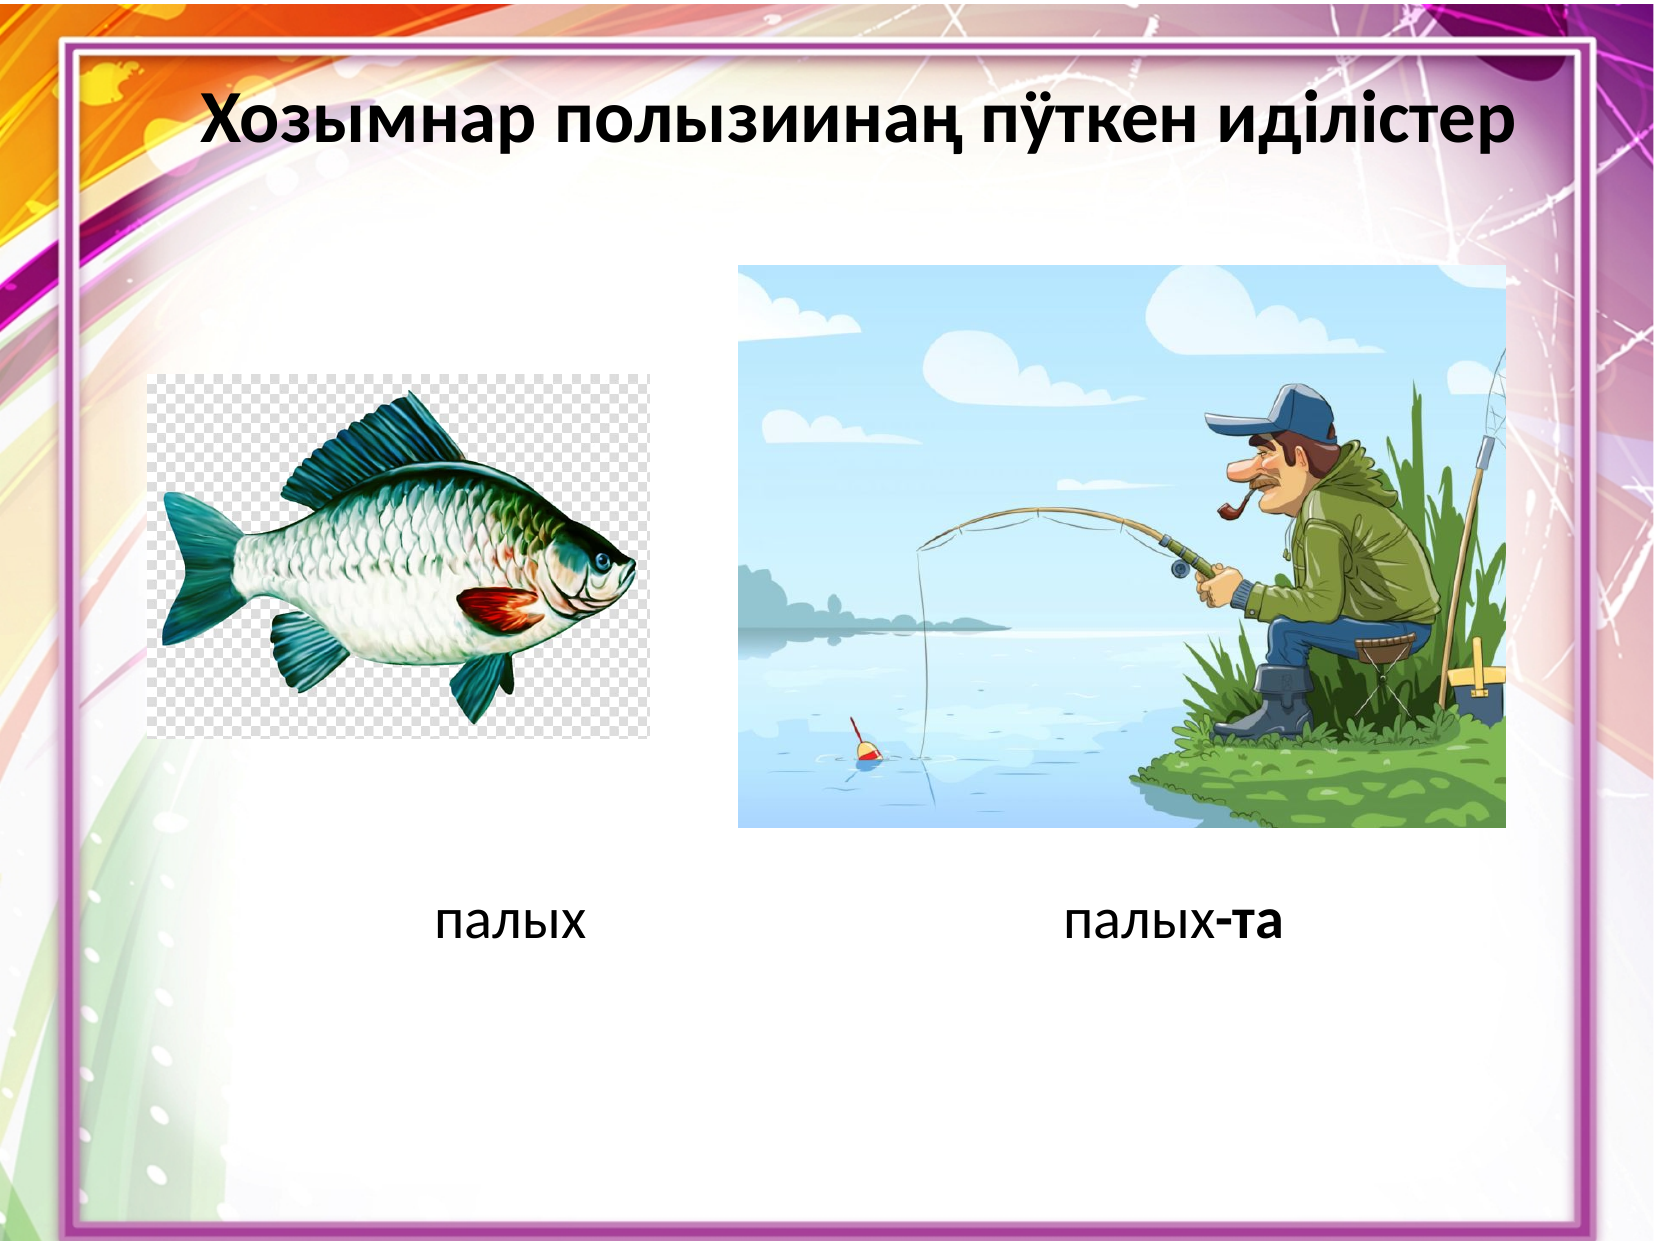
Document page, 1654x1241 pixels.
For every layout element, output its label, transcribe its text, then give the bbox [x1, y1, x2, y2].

picture [0, 4, 1654, 1241]
text_box Хозымнар полызиинаң пӱткен идiлiстер палых палых-та [82, 60, 1571, 996]
